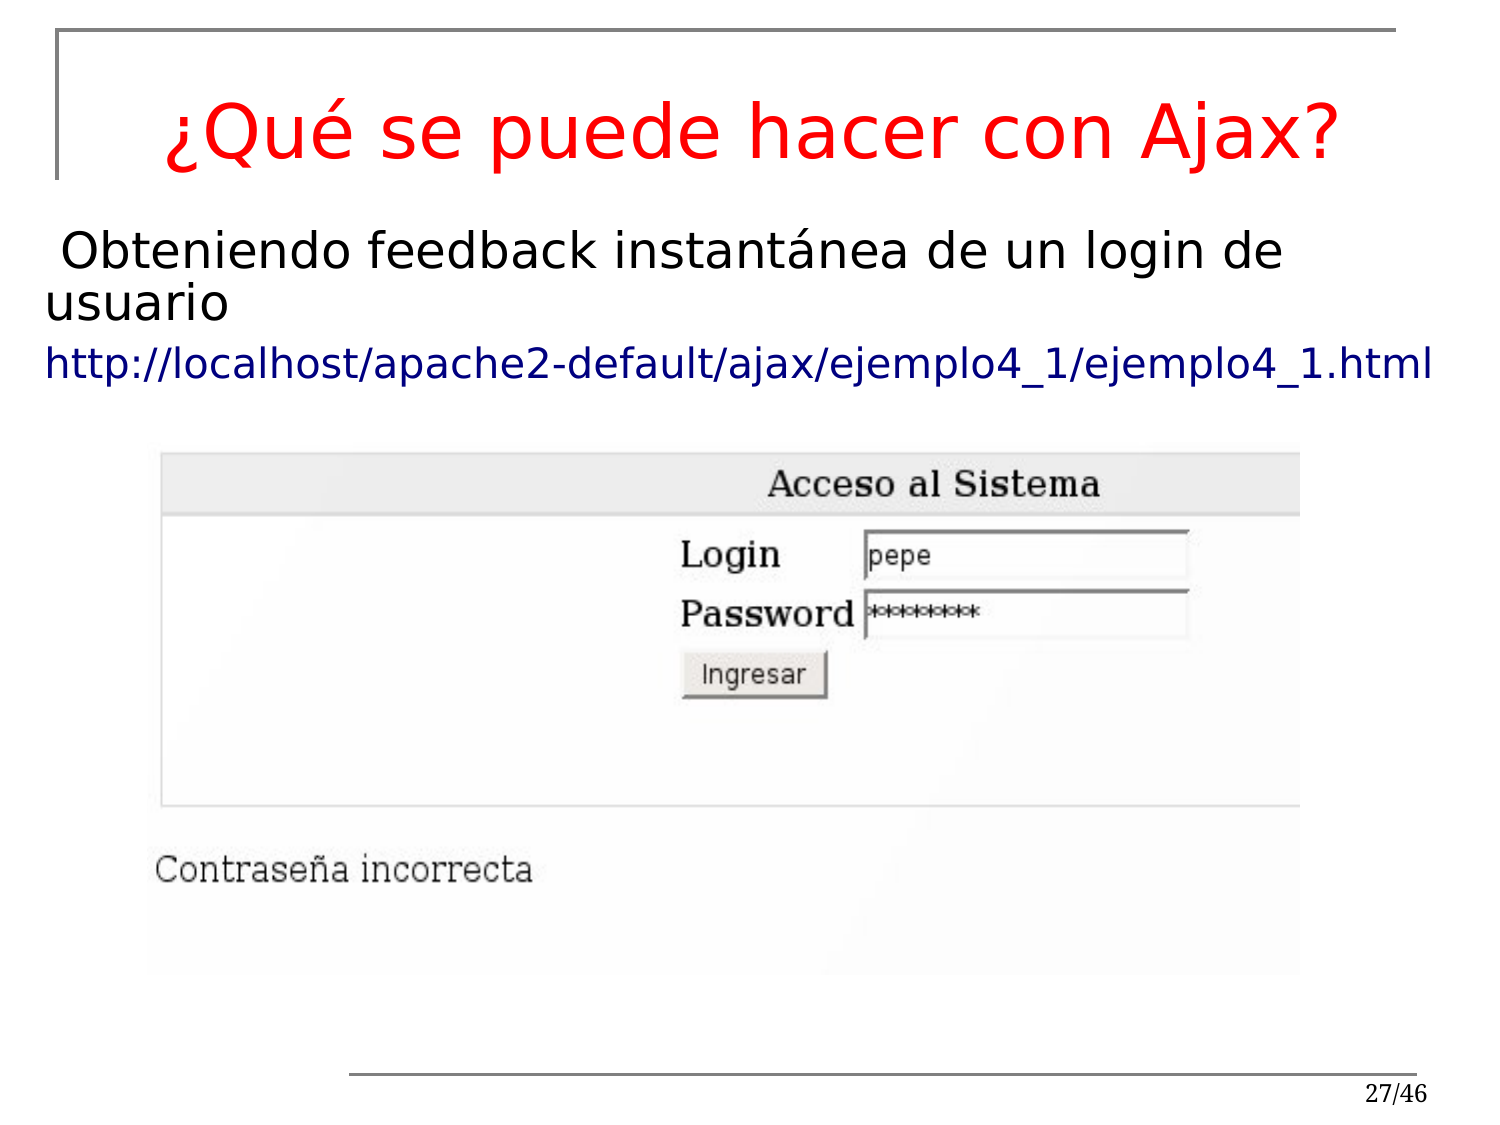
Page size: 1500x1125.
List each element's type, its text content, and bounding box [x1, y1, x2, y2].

picture [147, 442, 1300, 975]
title ¿Qué se puede hacer con Ajax? [59, 59, 1447, 207]
list Obteniendo feedback instantánea de un login de usuario http://localhost/apache2-default/ajax/ejemplo4_1/ejemplo4_1.html [29, 218, 1477, 401]
